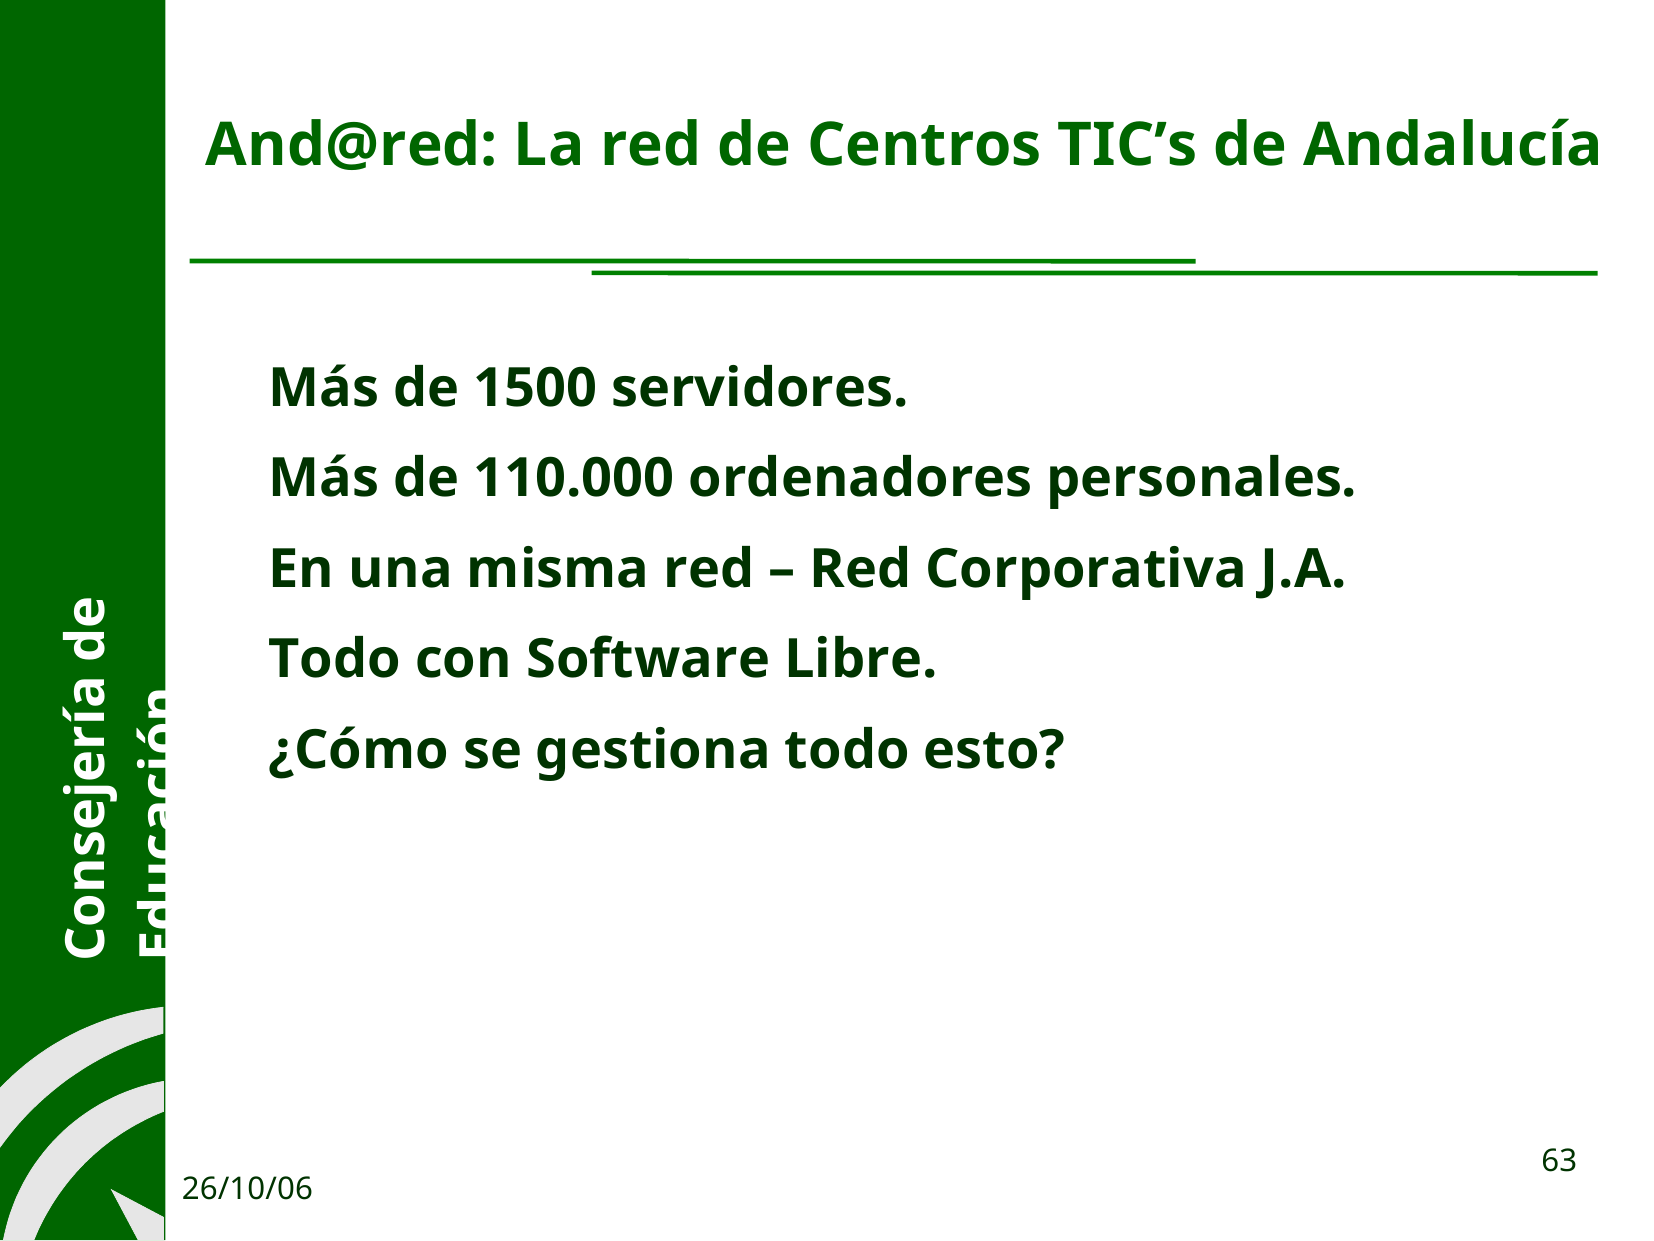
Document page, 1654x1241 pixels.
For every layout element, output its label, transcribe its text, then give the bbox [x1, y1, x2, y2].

title And@red: La red de Centros TIC’s de Andalucía [189, 64, 1654, 219]
list Más de 1500 servidores. Más de 110.000 ordenadores personales. En una misma red – Red Corporativa J.A. Todo con Software Libre. ¿Cómo se gestiona todo esto? [248, 348, 1529, 1093]
